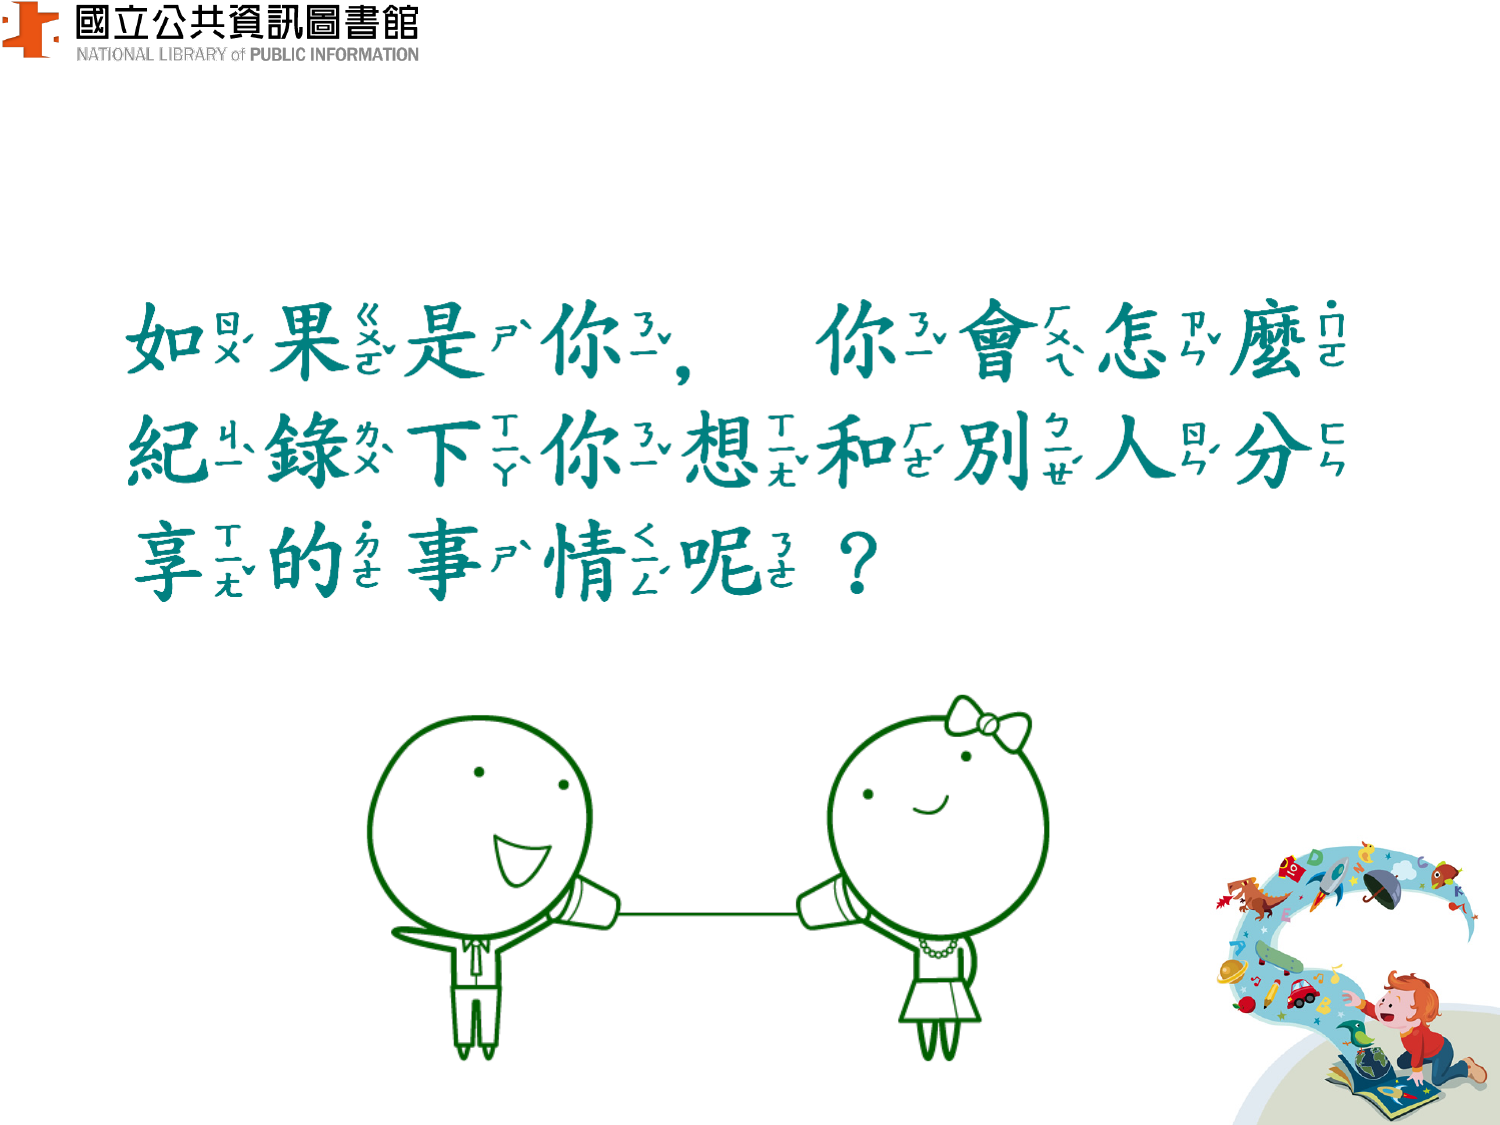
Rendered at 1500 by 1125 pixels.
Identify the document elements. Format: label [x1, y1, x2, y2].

picture [64, 243, 1457, 604]
picture [360, 692, 1058, 1067]
picture [1210, 835, 1500, 1125]
picture [0, 0, 420, 62]
